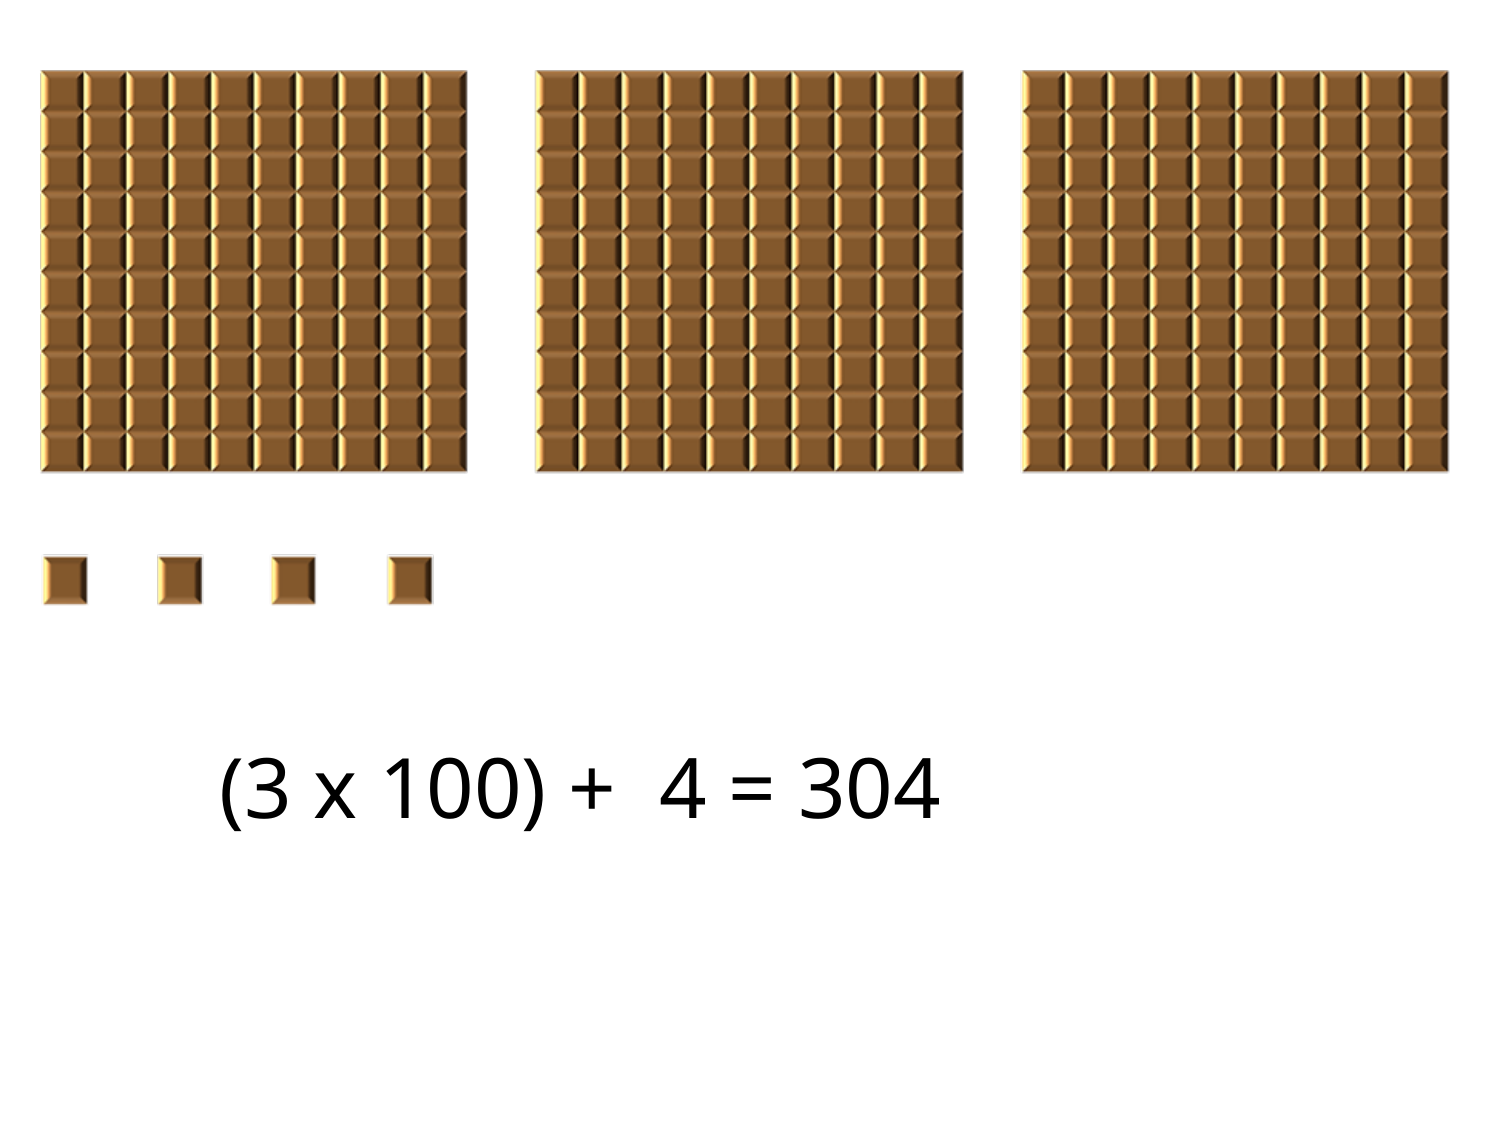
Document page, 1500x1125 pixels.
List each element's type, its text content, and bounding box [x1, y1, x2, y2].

text_box (3 x 100) + 4 = 304 [205, 728, 956, 843]
picture [39, 69, 1451, 606]
